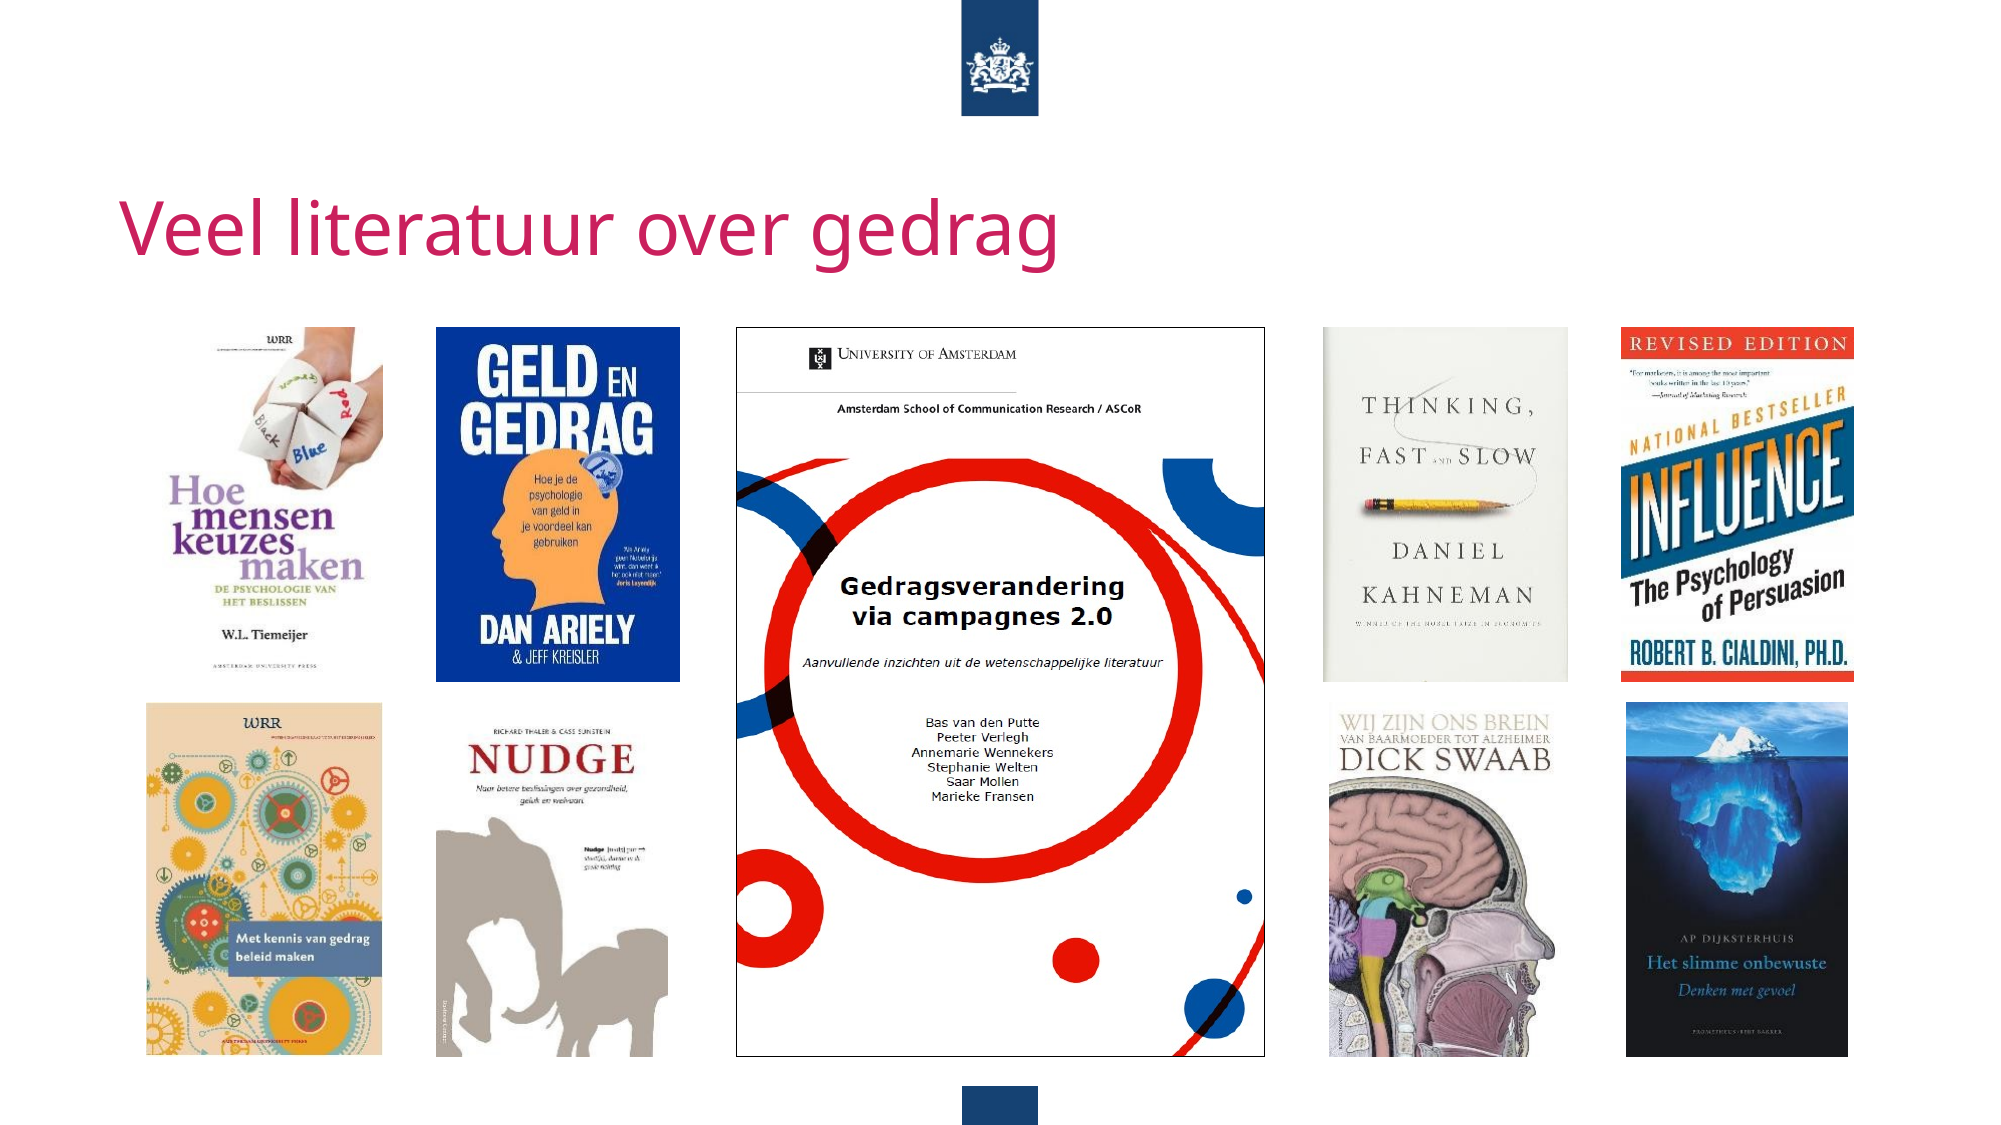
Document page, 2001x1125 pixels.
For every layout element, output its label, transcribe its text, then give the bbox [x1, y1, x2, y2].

picture [436, 702, 668, 1057]
title Veel literatuur over gedrag [104, 123, 1897, 279]
picture [436, 327, 680, 682]
picture [146, 702, 383, 1057]
picture [736, 327, 1264, 1056]
picture [1840, 472, 1845, 492]
picture [146, 327, 383, 682]
picture [1621, 327, 1854, 682]
picture [1626, 702, 1848, 1057]
picture [1329, 702, 1561, 1057]
picture [1323, 327, 1568, 682]
